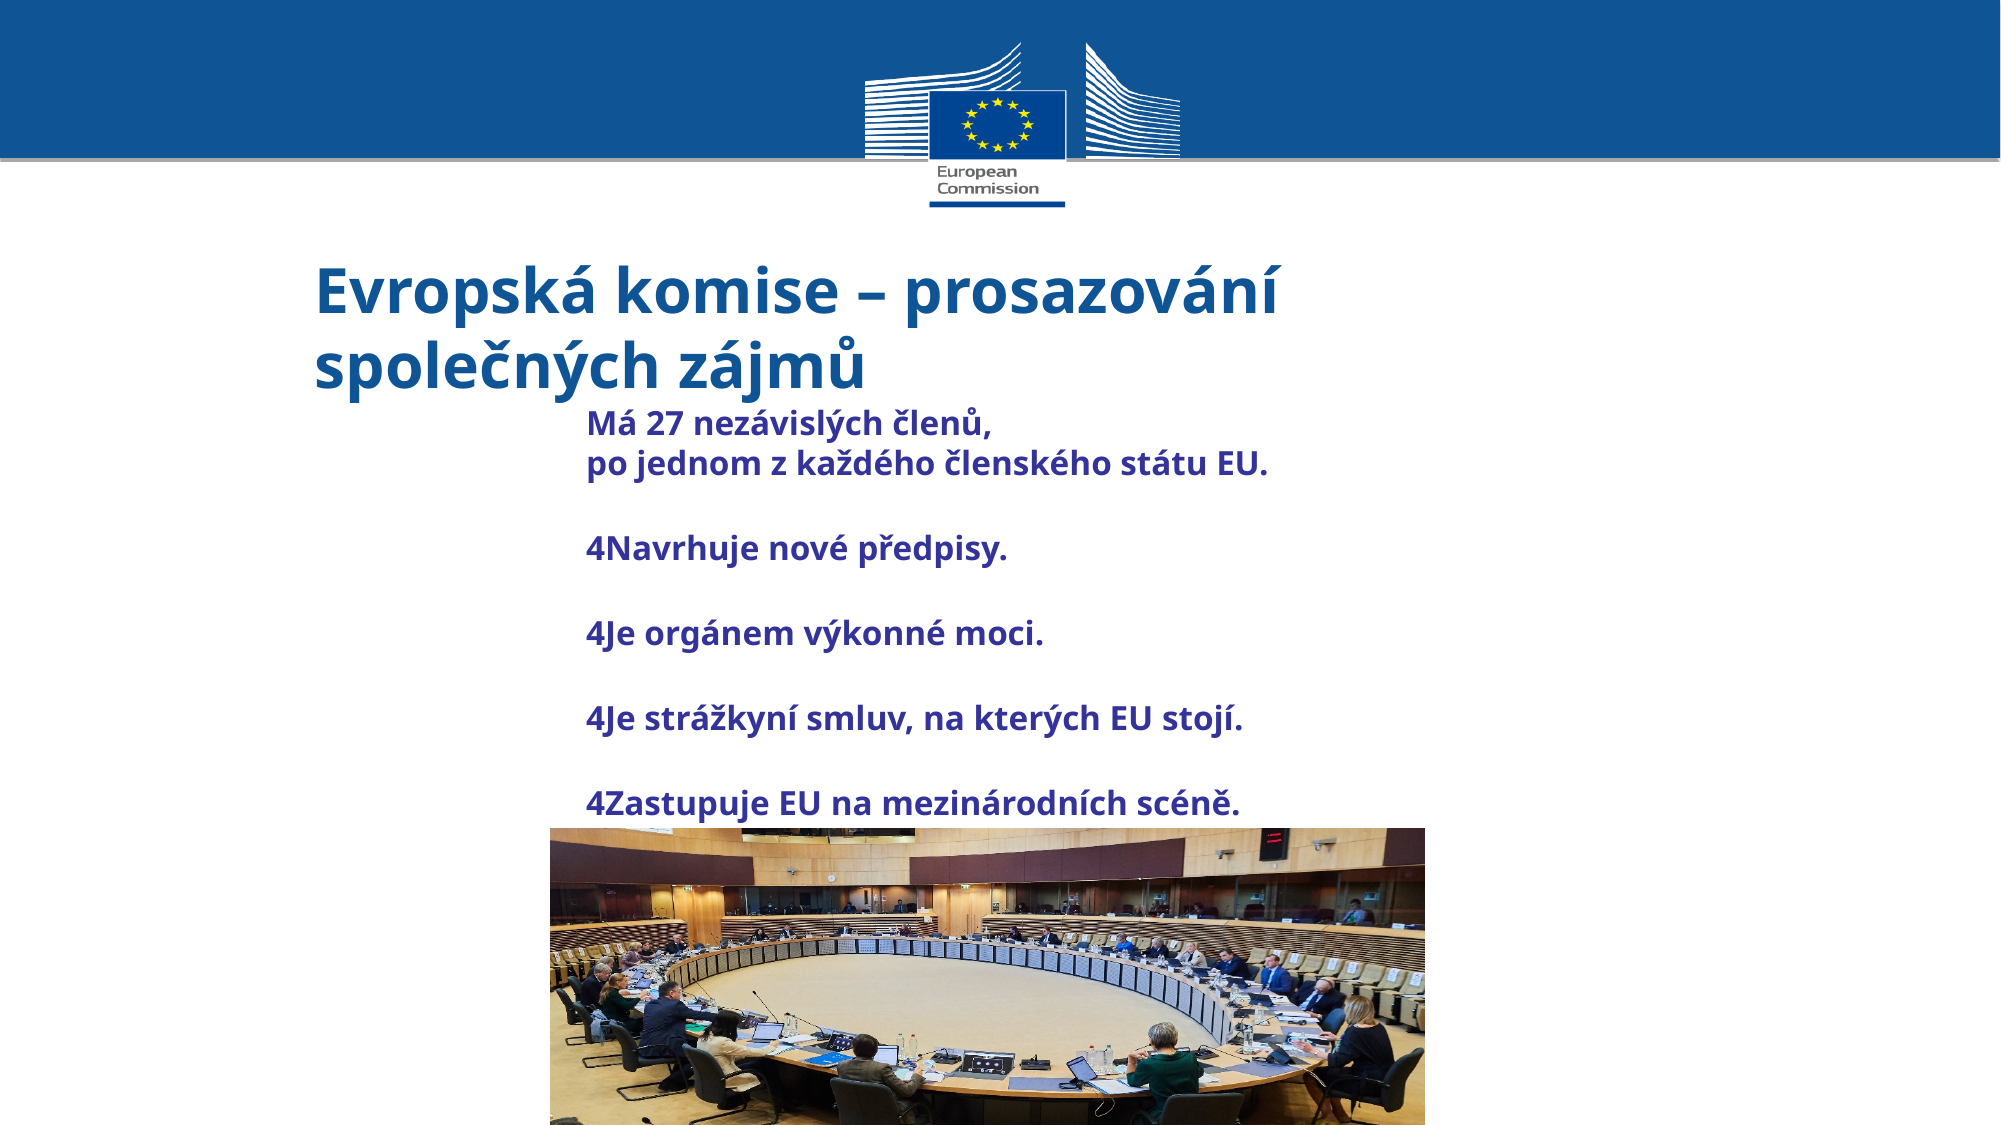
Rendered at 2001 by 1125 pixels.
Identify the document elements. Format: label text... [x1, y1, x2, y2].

text_box Evropská komise – prosazování společných zájmů [299, 243, 1650, 398]
text_box Má 27 nezávislých členů, po jednom z každého členského státu EU. 4Navrhuje nové předpisy. 4Je orgánem výkonné moci. 4Je strážkyní smluv, na kterých EU stojí. 4Zastupuje EU na mezinárodních scéně. [571, 299, 1451, 925]
picture [550, 828, 1425, 1125]
